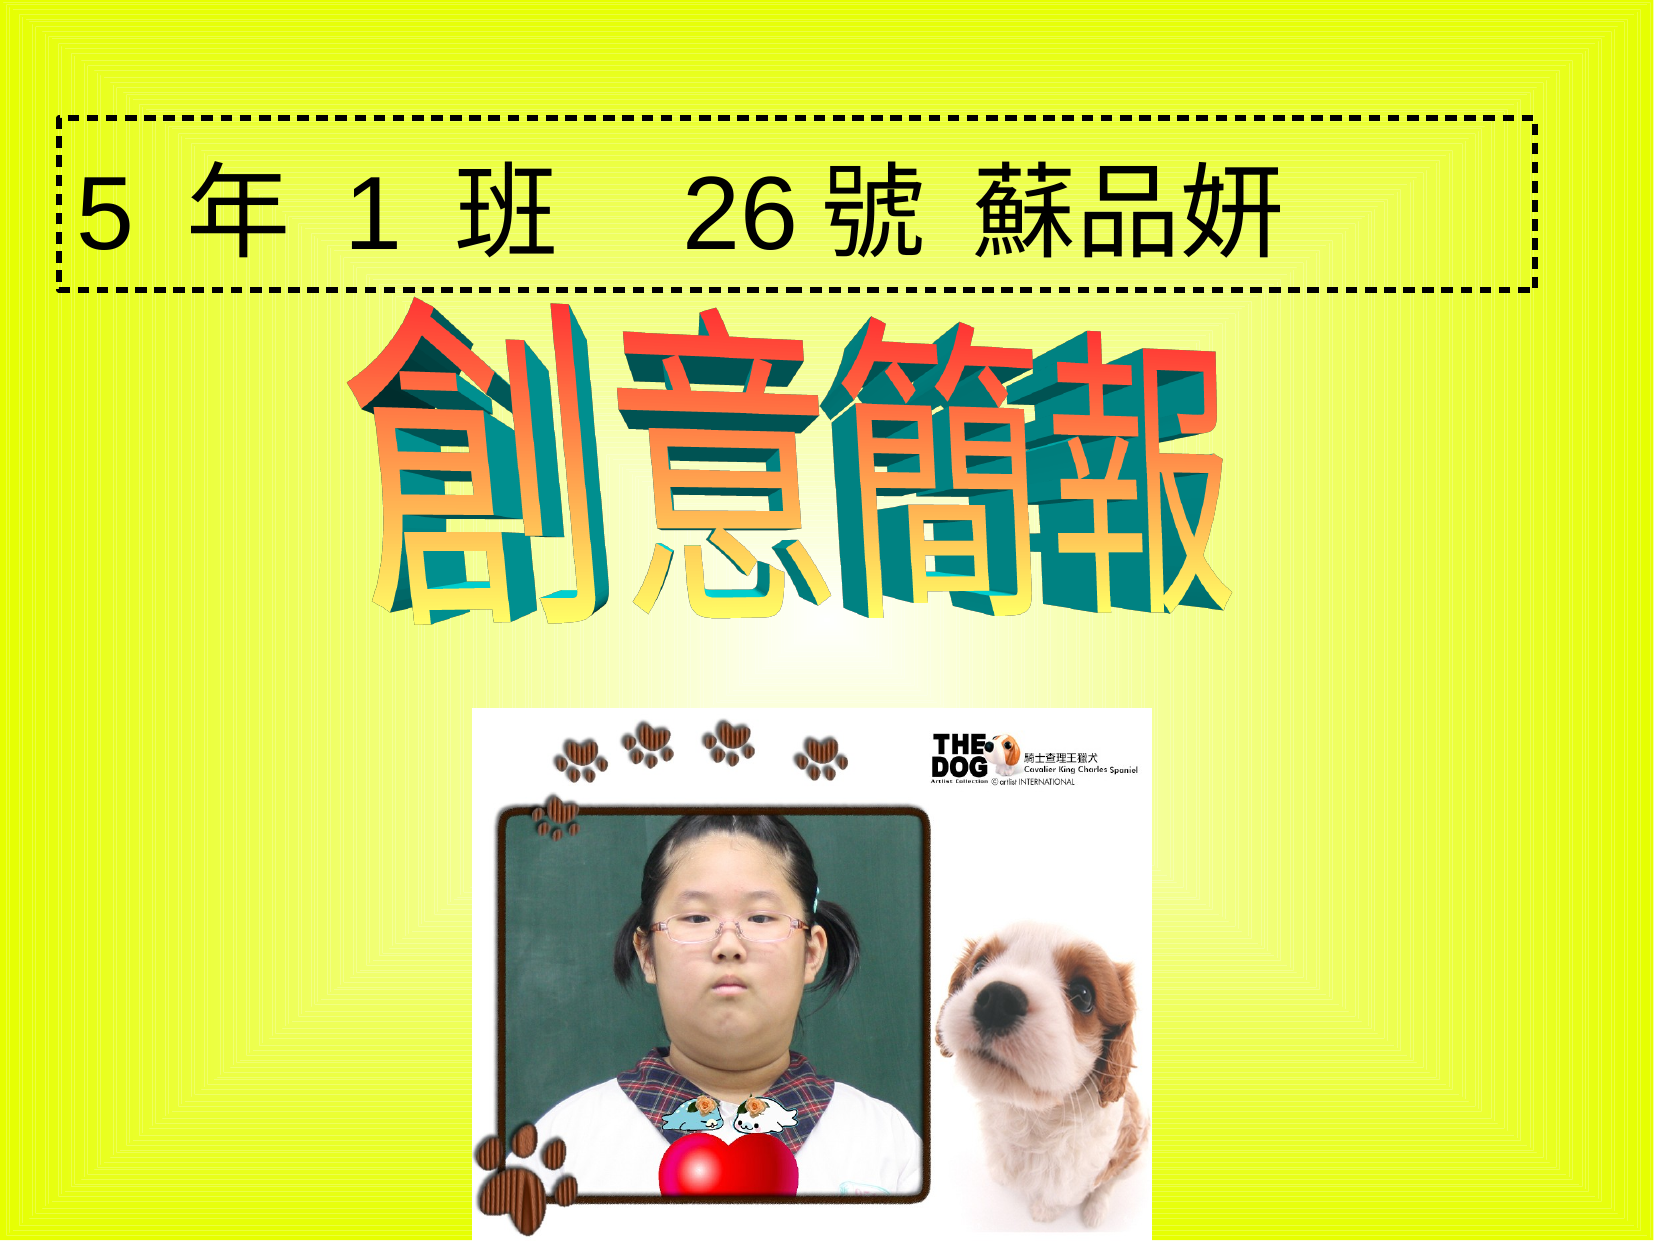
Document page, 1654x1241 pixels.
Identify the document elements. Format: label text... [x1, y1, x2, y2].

text_box 5 年 1 班 26號 蘇品妍 [59, 118, 1536, 265]
picture [472, 708, 1152, 1241]
